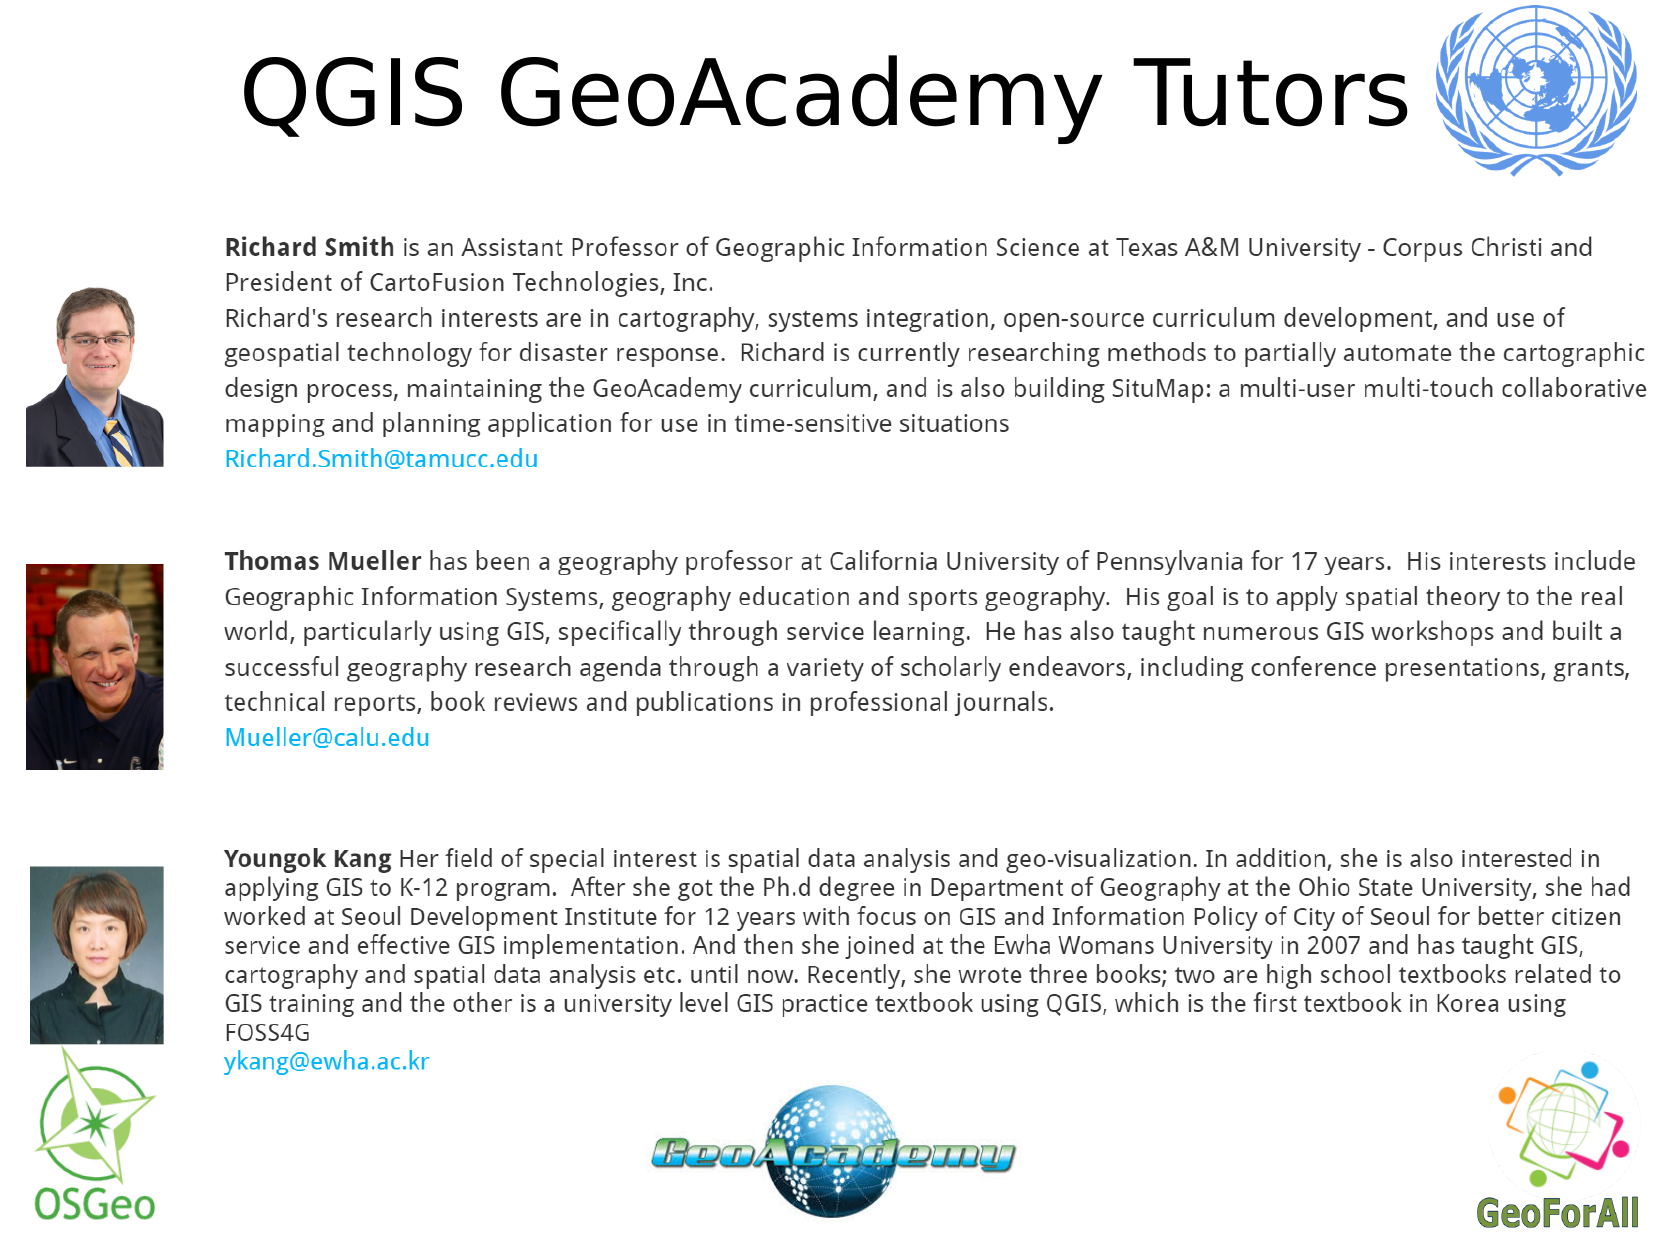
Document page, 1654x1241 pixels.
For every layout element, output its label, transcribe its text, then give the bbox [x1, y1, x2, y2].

title QGIS GeoAcademy Tutors [82, 0, 1571, 198]
picture [11, 190, 1654, 774]
picture [1416, 5, 1654, 180]
picture [6, 842, 1654, 1241]
